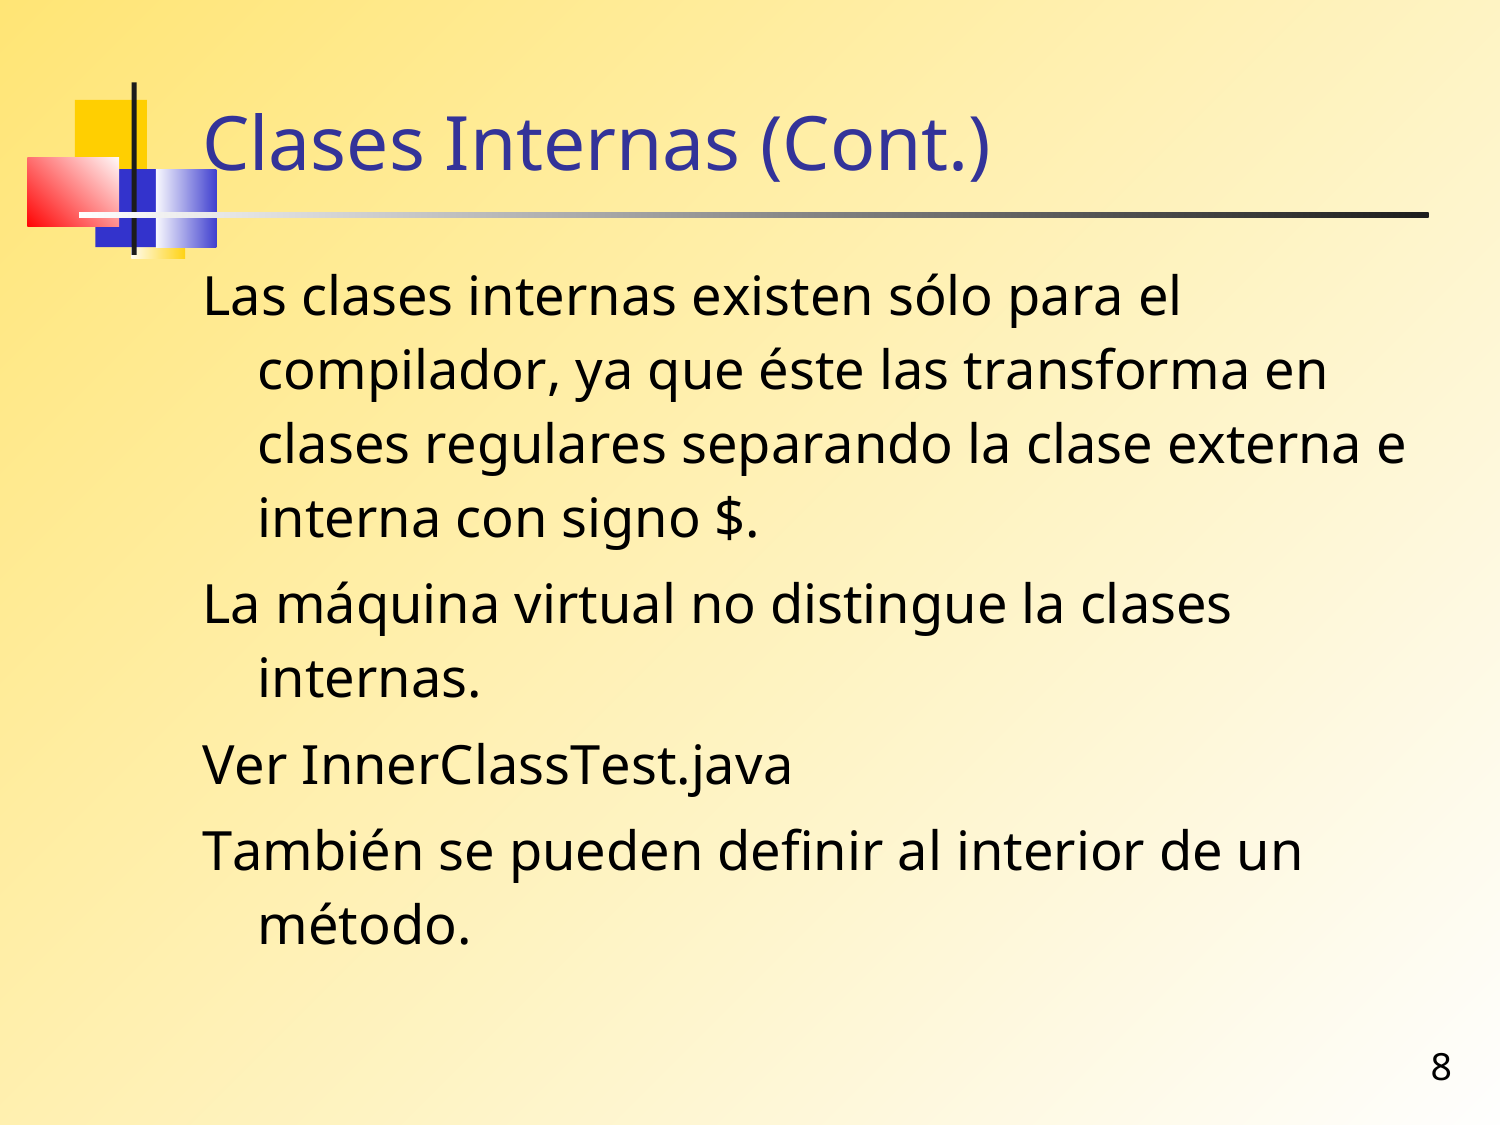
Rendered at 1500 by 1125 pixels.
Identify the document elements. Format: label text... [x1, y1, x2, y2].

title Clases Internas (Cont.)‏ [187, 37, 1466, 201]
list Las clases internas existen sólo para el compilador, ya que éste las transforma en clases regulares separando la clase externa e interna con signo $. La máquina virtual no distingue la clases internas. Ver InnerClassTest.java También se pueden definir al interior de un método. [187, 249, 1463, 1013]
